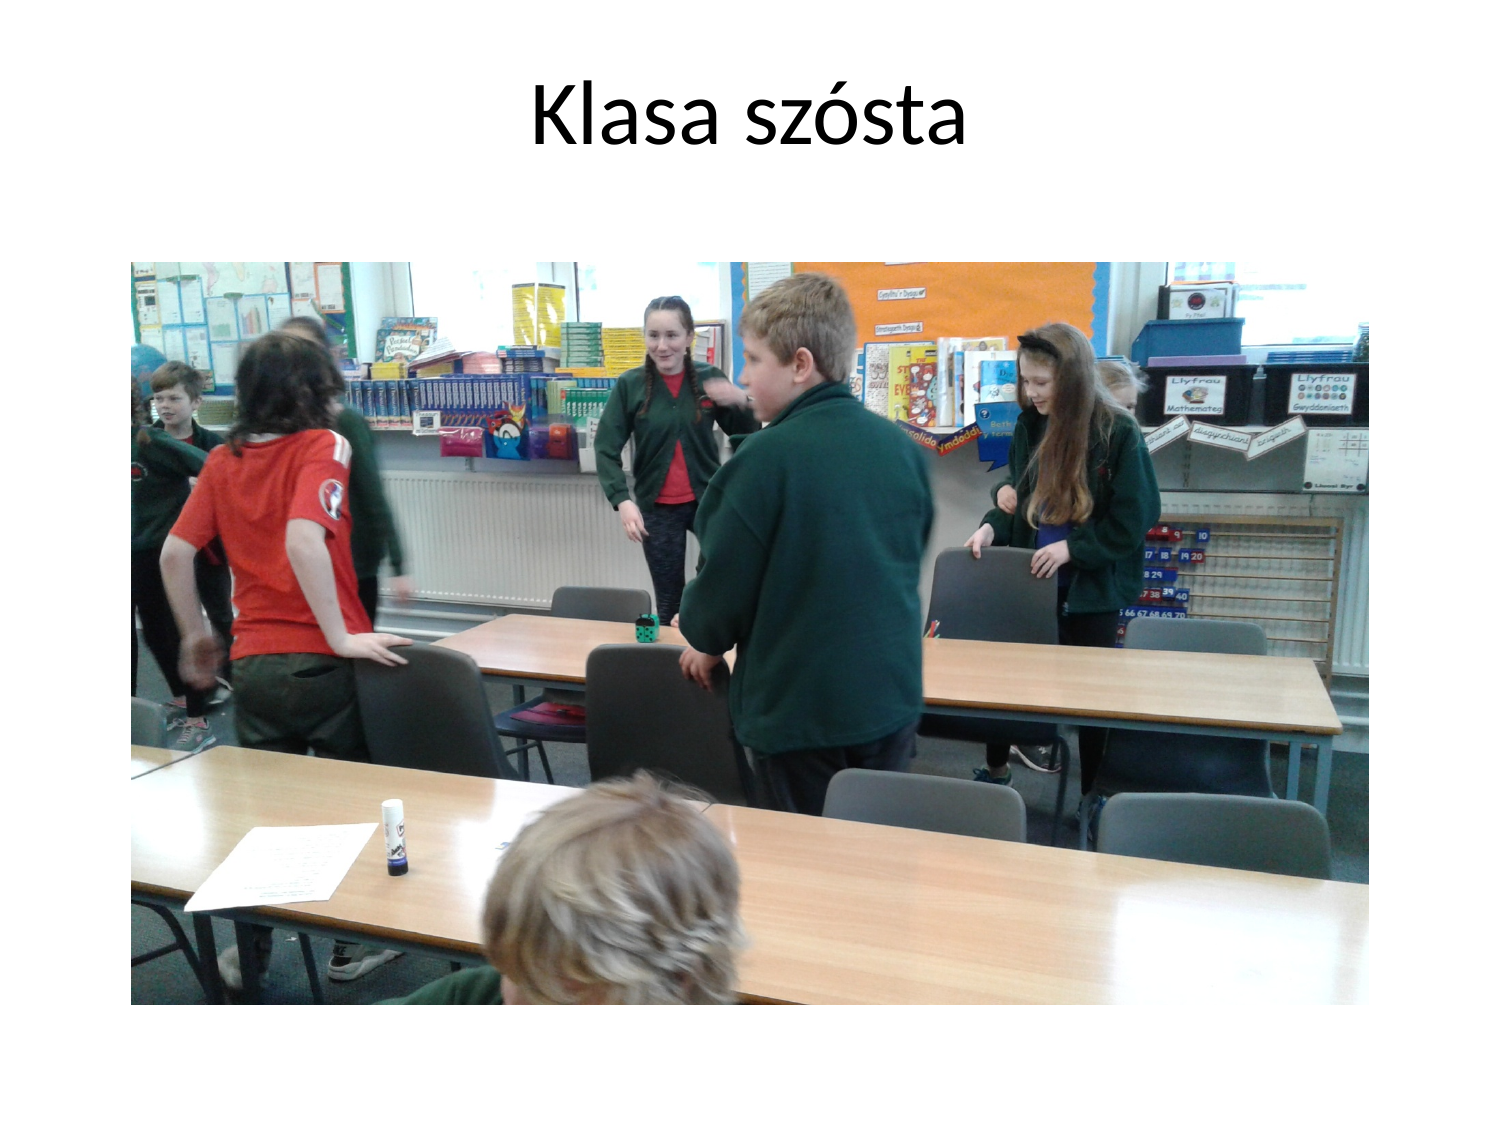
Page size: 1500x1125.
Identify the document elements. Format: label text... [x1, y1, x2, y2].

picture [131, 262, 1369, 1005]
title Klasa szósta [75, 45, 1425, 233]
